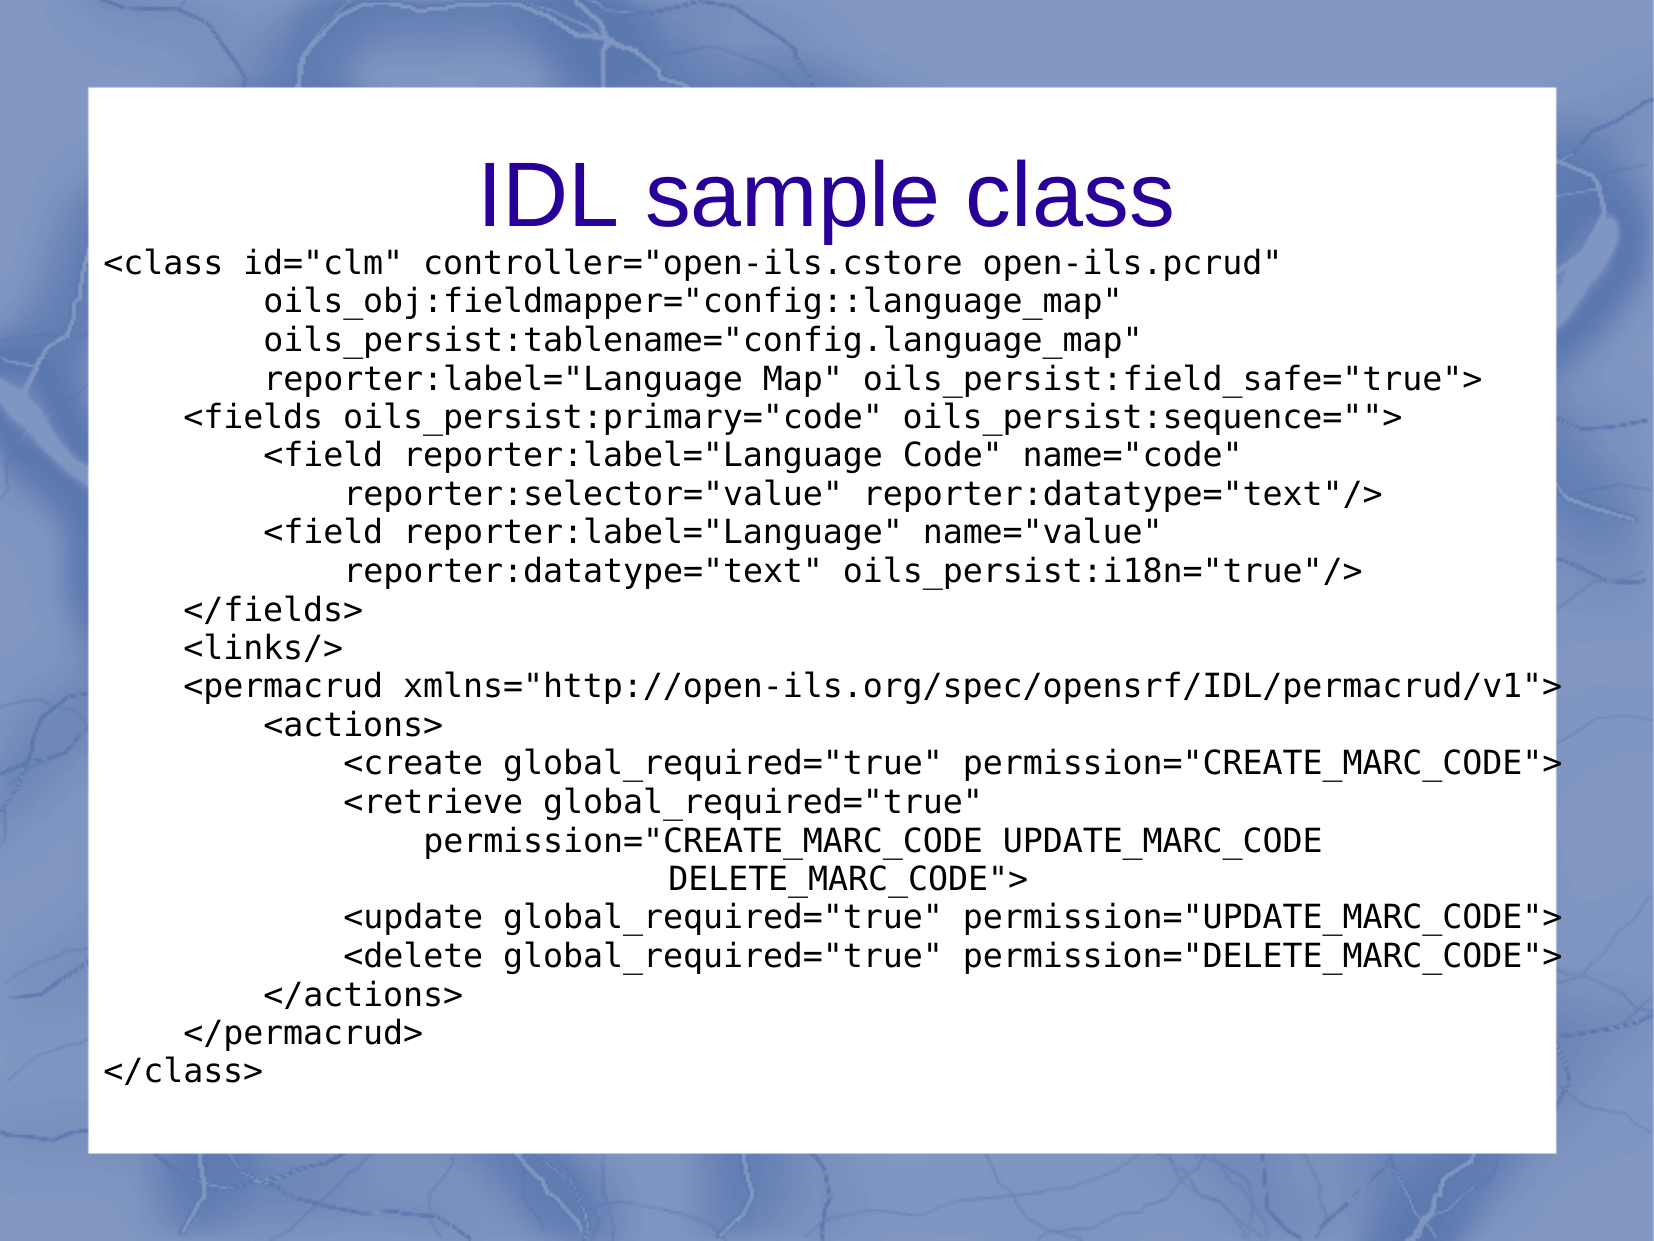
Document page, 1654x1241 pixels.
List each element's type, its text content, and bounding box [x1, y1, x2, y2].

picture [0, 0, 1654, 1241]
text_box <class id="clm" controller="open-ils.cstore open-ils.pcrud" oils_obj:fieldmapper="config::language_map" oils_persist:tablename="config.language_map" reporter:label="Language Map" oils_persist:field_safe="true"> <fields oils_persist:primary="code" oils_persist:sequence=""> <field reporter:label="Language Code" name="code" reporter:selector="value" reporter:datatype="text"/> <field reporter:label="Language" name="value" reporter:datatype="text" oils_persist:i18n="true"/> </fields> <links/> <permacrud xmlns="http://open-ils.org/spec/opensrf/IDL/permacrud/v1"> <actions> <create global_required="true" permission="CREATE_MARC_CODE"> <retrieve global_required="true" permission="CREATE_MARC_CODE UPDATE_MARC_CODE DELETE_MARC_CODE"> <update global_required="true" permission="UPDATE_MARC_CODE"> <delete global_required="true" permission="DELETE_MARC_CODE"> </actions> </permacrud> </class> [88, 236, 1595, 1099]
title IDL sample class [118, 90, 1536, 236]
